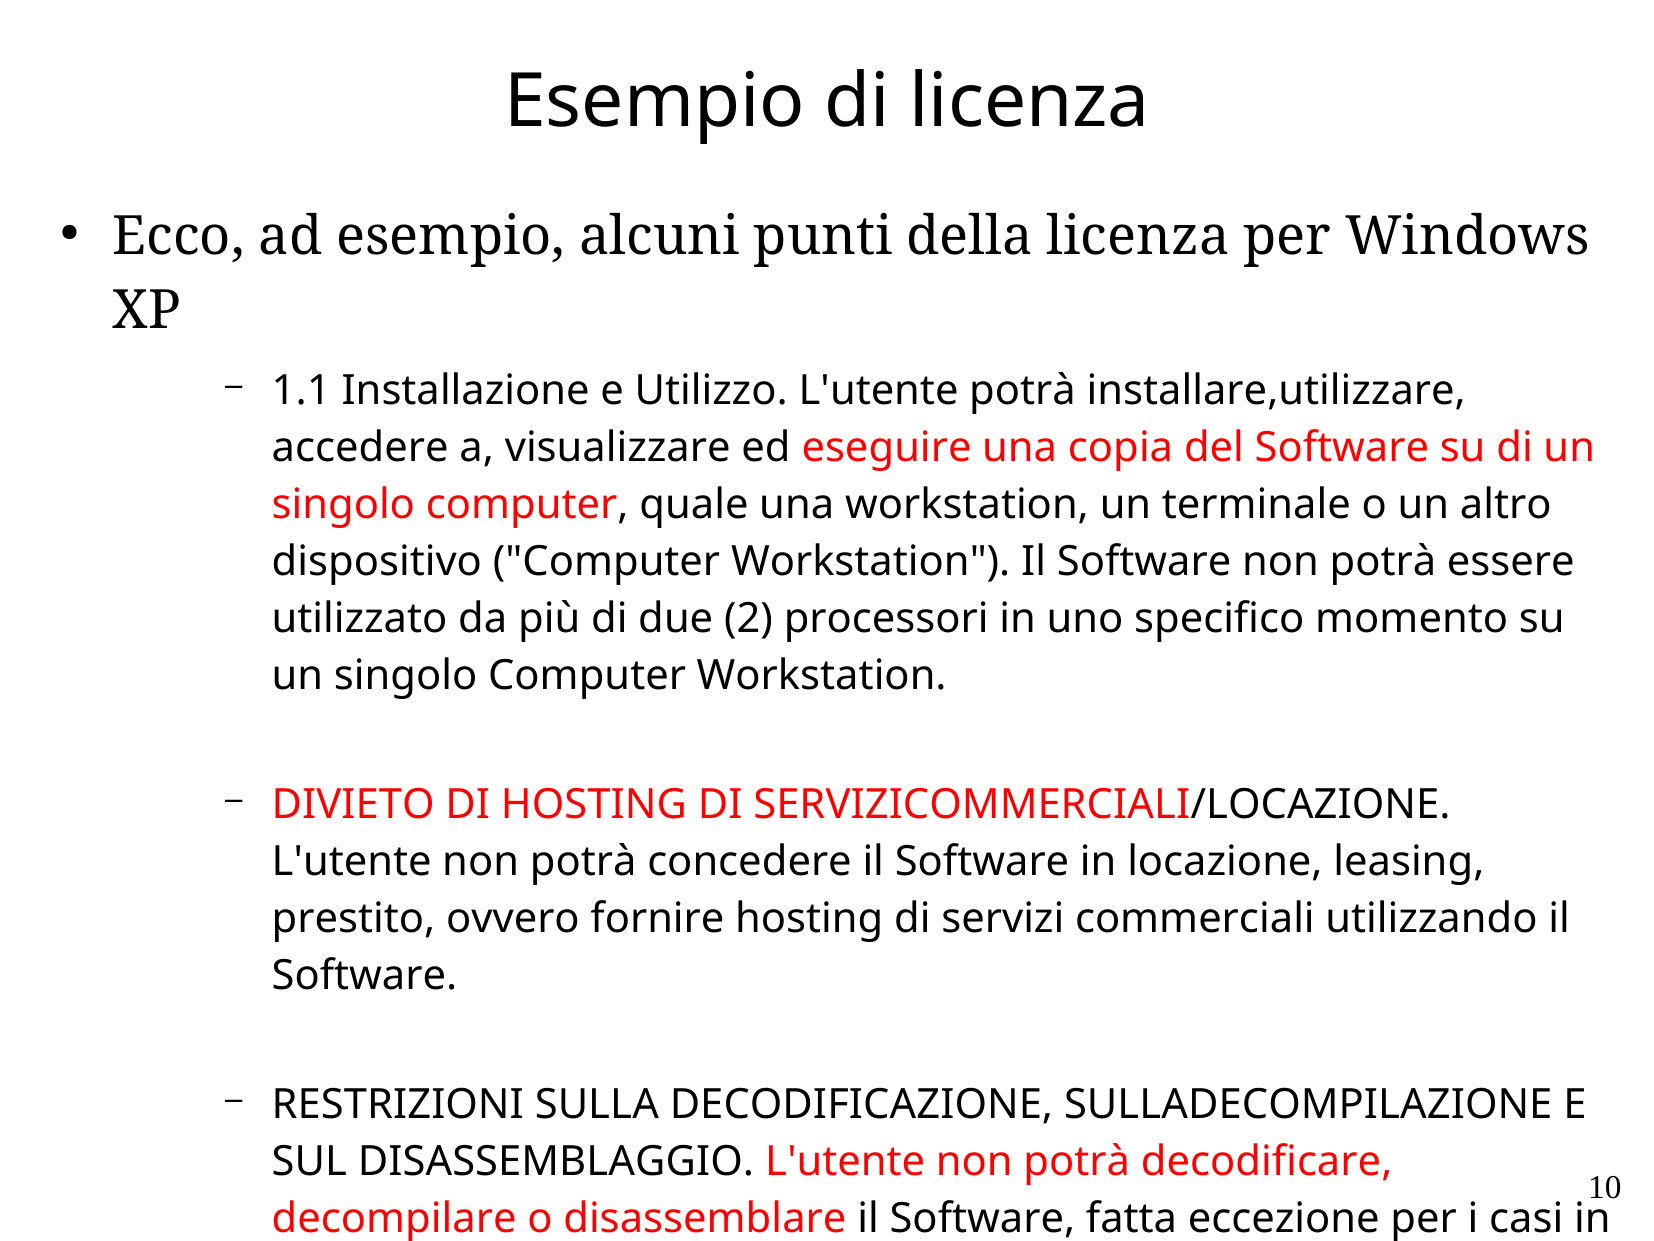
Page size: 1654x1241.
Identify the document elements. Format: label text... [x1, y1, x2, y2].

title Esempio di licenza [37, 30, 1617, 166]
list Ecco, ad esempio, alcuni punti della licenza per Windows XP 1.1 Installazione e Utilizzo. L'utente potrà installare,utilizzare, accedere a, visualizzare ed eseguire una copia del Software su di un singolo computer, quale una workstation, un terminale o un altro dispositivo ("Computer Workstation"). Il Software non potrà essere utilizzato da più di due (2) processori in uno specifico momento su un singolo Computer Workstation. DIVIETO DI HOSTING DI SERVIZICOMMERCIALI/LOCAZIONE. L'utente non potrà concedere il Software in locazione, leasing, prestito, ovvero fornire hosting di servizi commerciali utilizzando il Software. RESTRIZIONI SULLA DECODIFICAZIONE, SULLADECOMPILAZIONE E SUL DISASSEMBLAGGIO. L'utente non potrà decodificare, decompilare o disassemblare il Software, fatta eccezione per i casi in cui le suddette attività siano espressamente consentite dalla legge applicabile. [42, 196, 1612, 1187]
